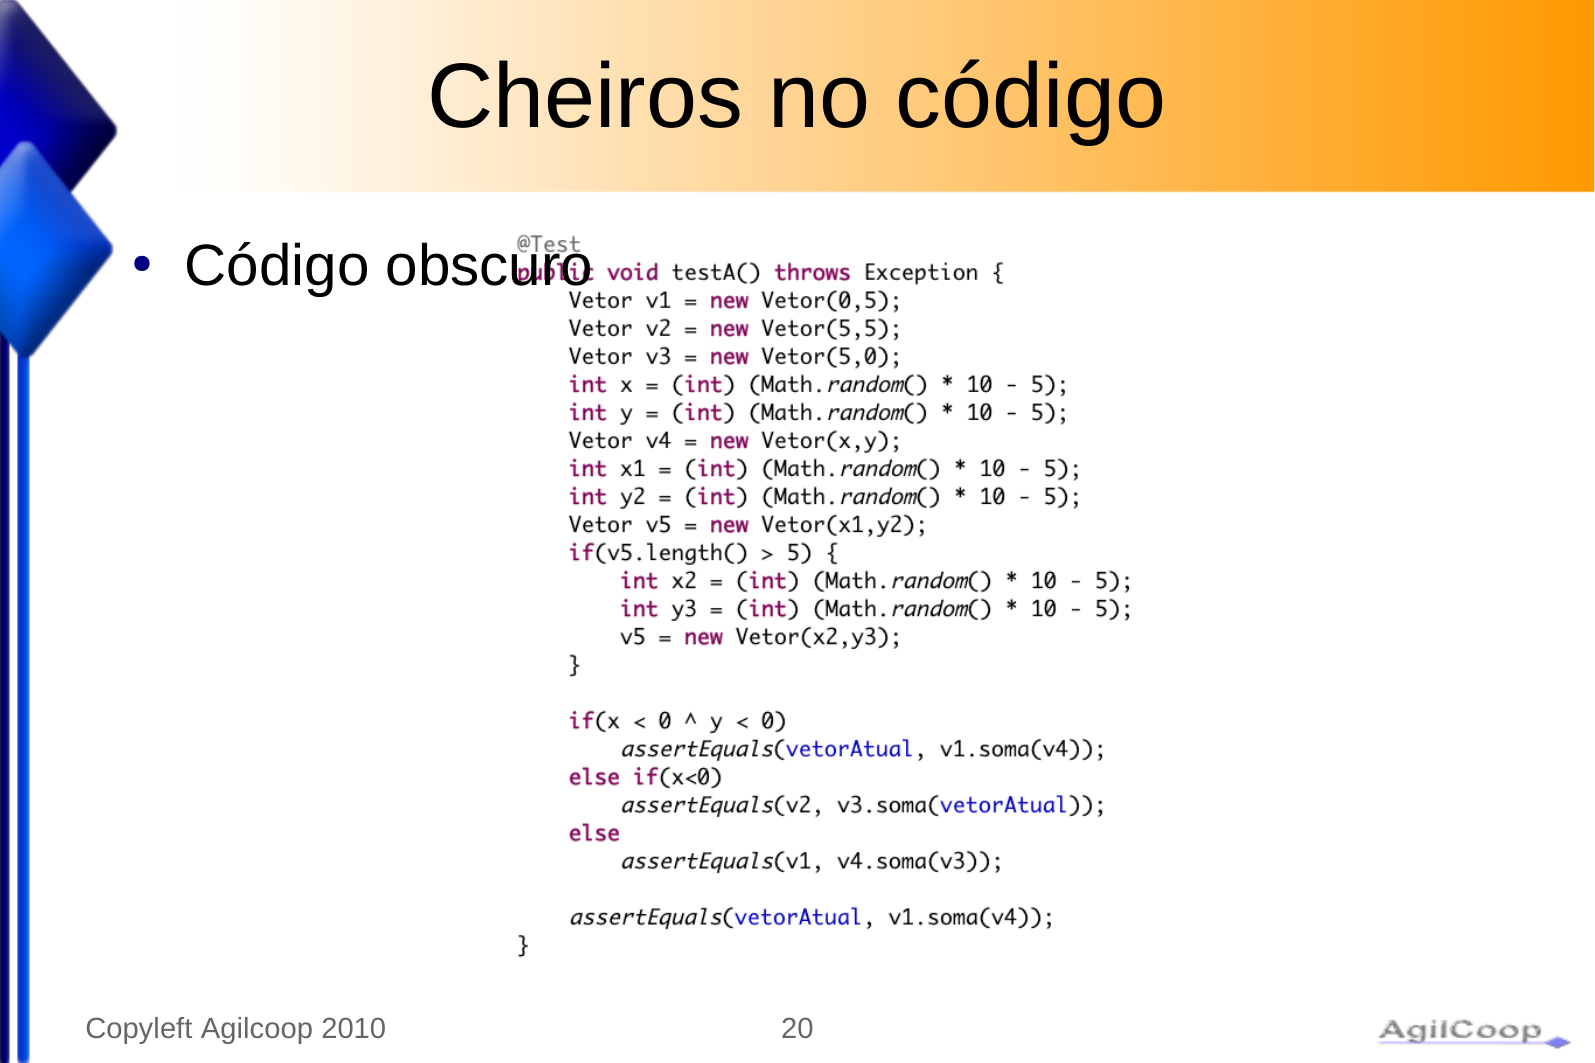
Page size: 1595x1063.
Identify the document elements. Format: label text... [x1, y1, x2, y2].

picture [0, 0, 1595, 1063]
list Código obscuro [849, 232, 1550, 947]
title Cheiros no código [79, 6, 1515, 185]
